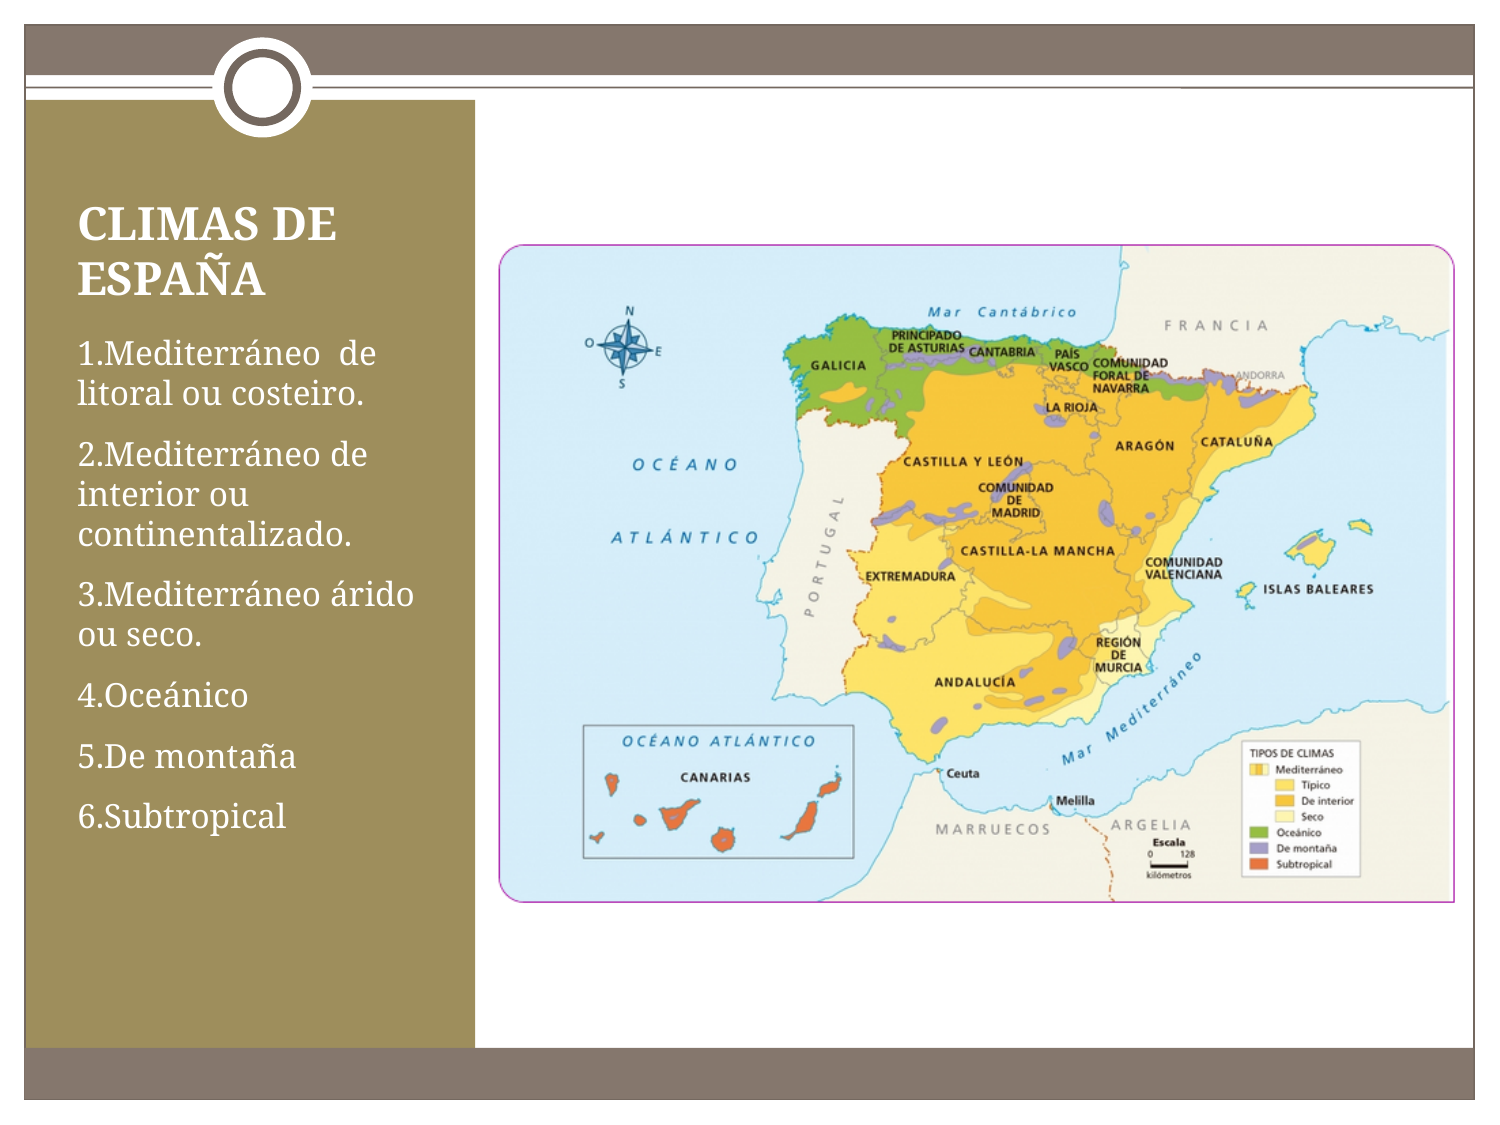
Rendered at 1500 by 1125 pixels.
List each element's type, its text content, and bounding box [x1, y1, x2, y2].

title CLIMAS DE ESPAÑA [62, 149, 451, 313]
picture [483, 235, 1461, 917]
list Mediterráneo de litoral ou costeiro. Mediterráneo de interior ou continentalizado. Mediterráneo árido ou seco. Oceánico De montaña Subtropical [62, 324, 451, 1005]
